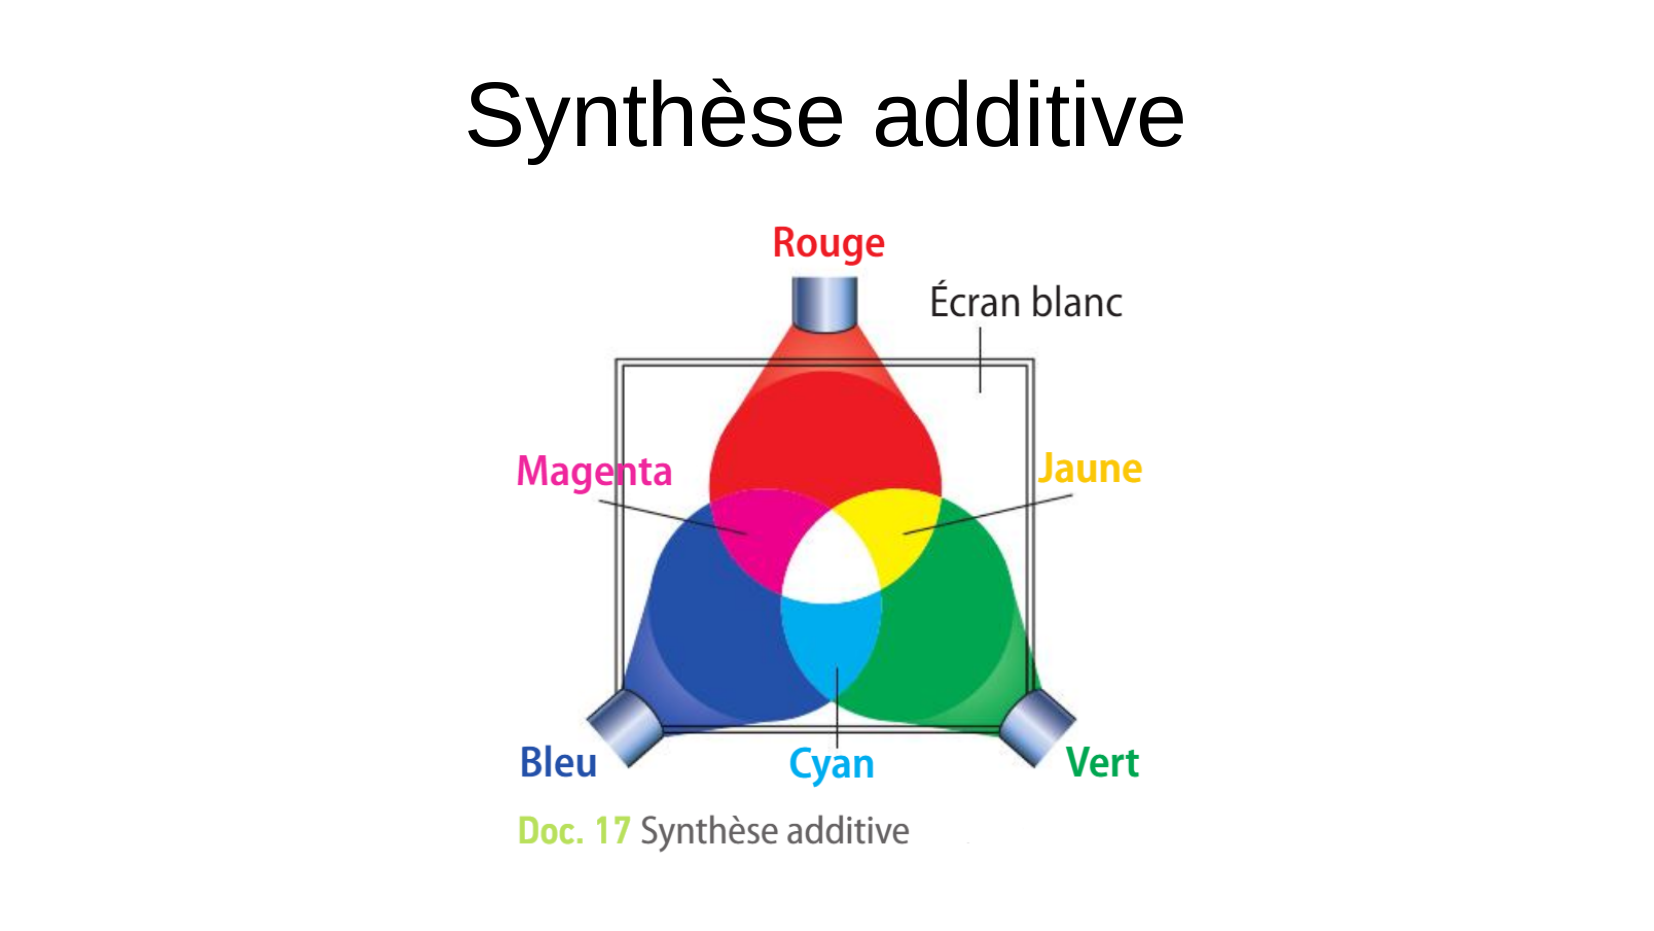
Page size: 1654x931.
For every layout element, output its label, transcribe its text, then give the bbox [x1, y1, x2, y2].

picture [488, 204, 1170, 863]
title Synthèse additive [82, 37, 1571, 193]
